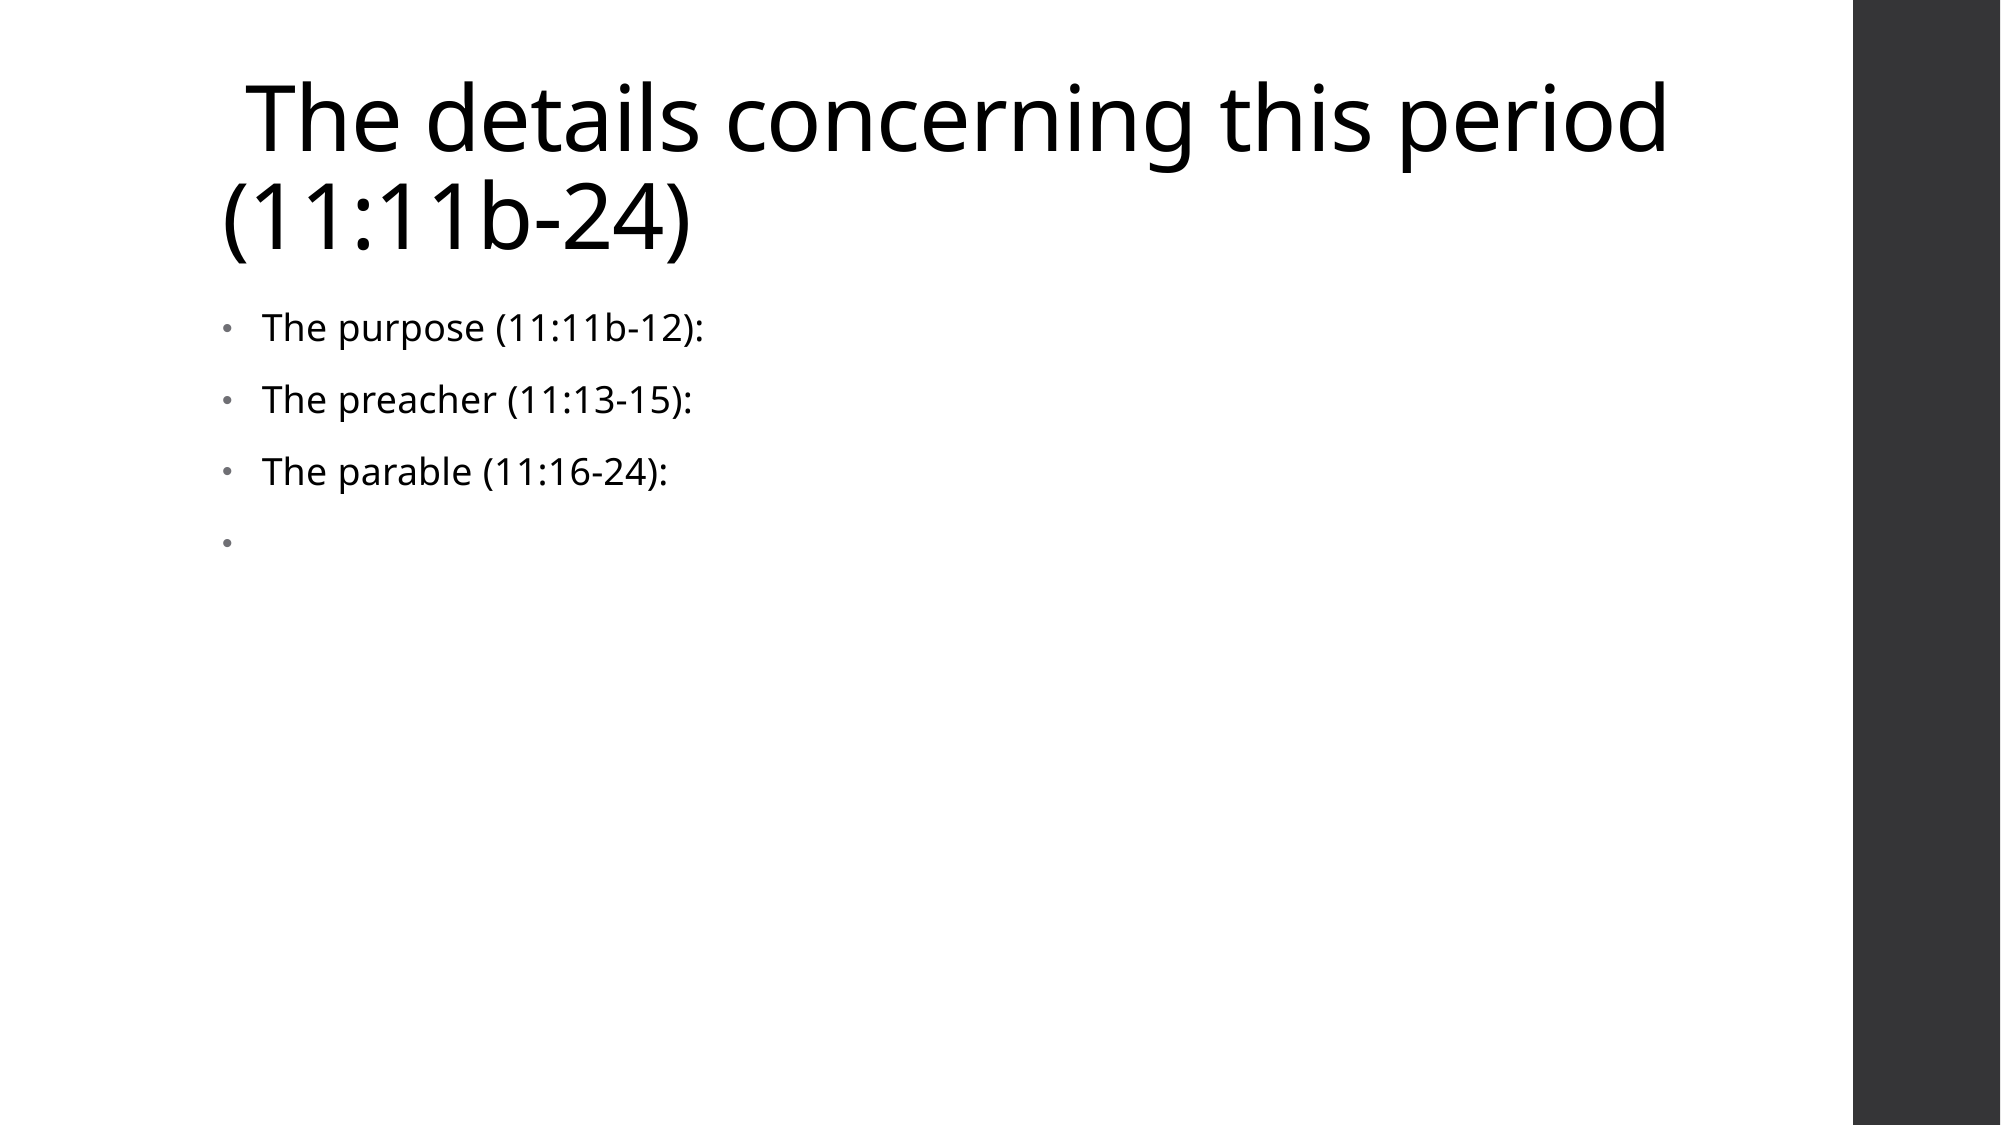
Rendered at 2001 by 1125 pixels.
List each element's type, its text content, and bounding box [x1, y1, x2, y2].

list The purpose (11:11b-12): The preacher (11:13-15): The parable (11:16-24): [206, 299, 1617, 1014]
title The details concerning this period (11:11b-24) [206, 60, 1797, 278]
